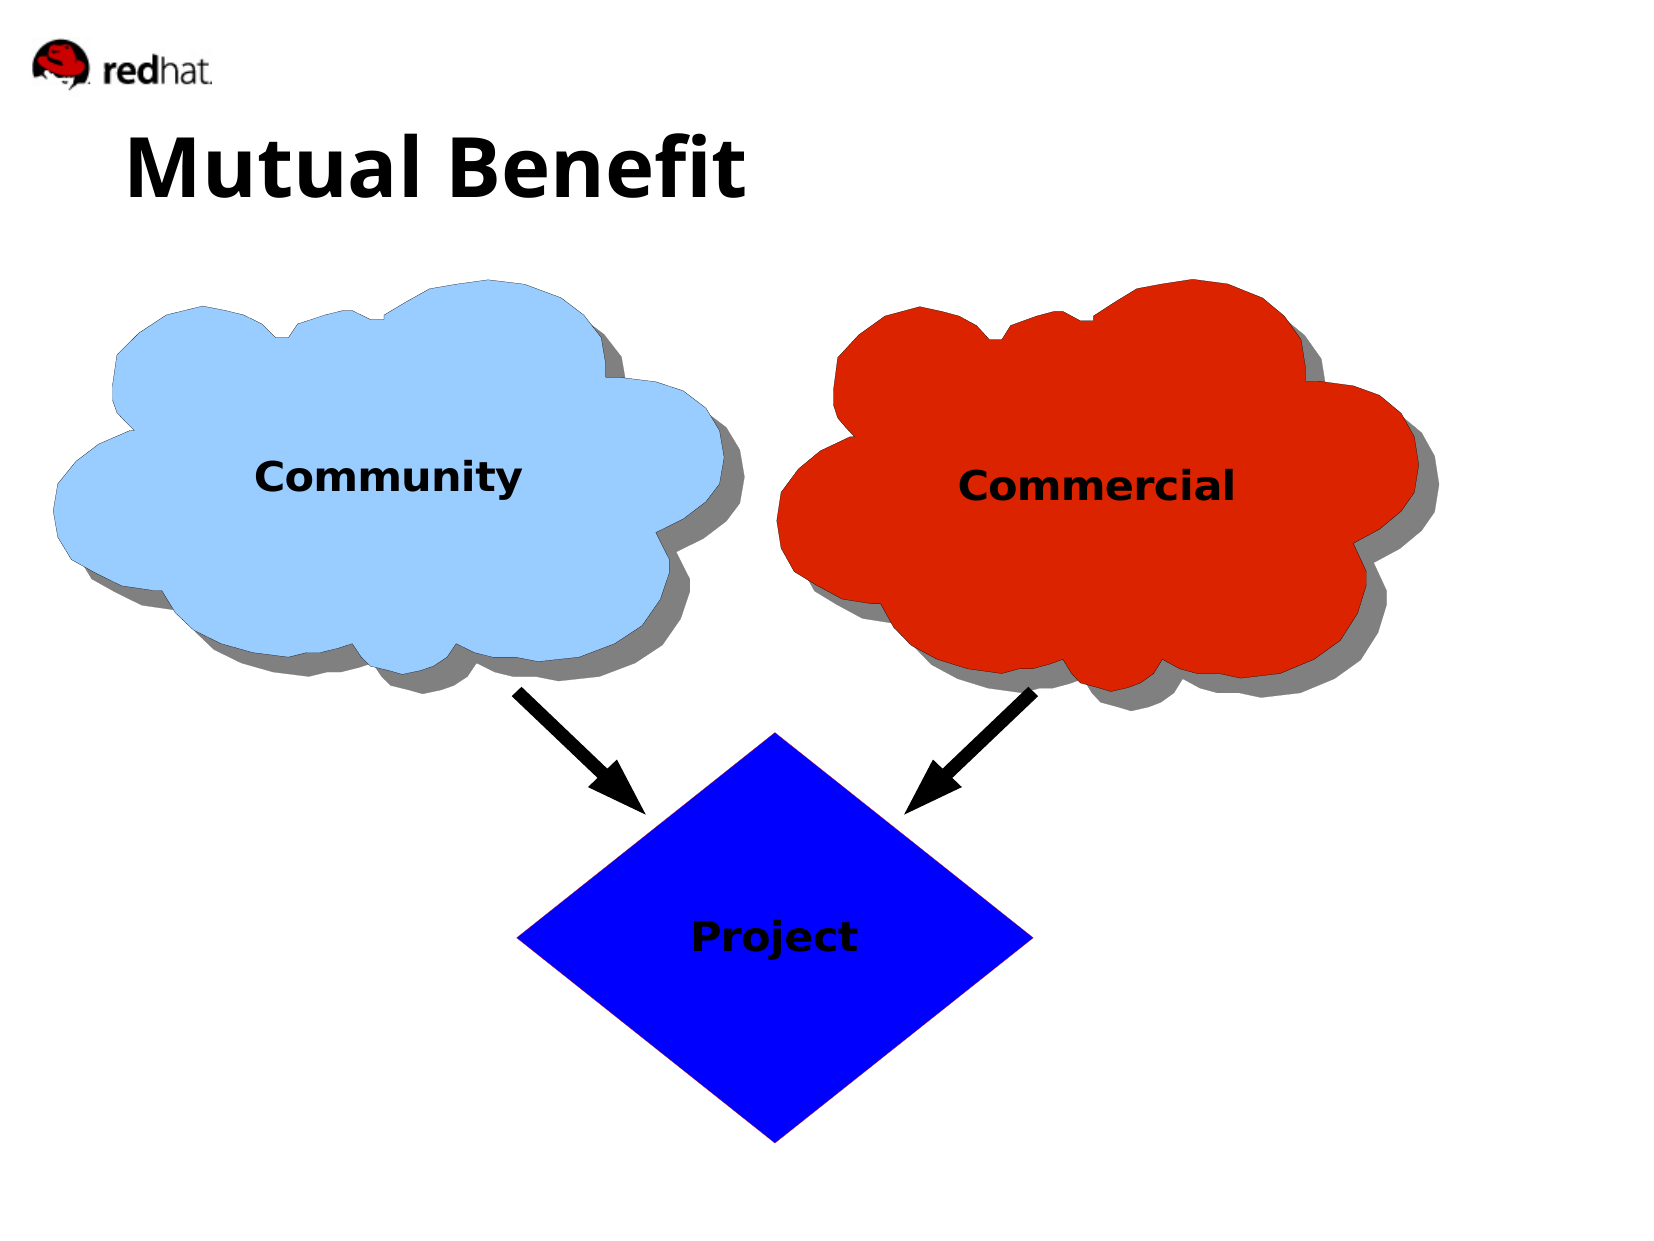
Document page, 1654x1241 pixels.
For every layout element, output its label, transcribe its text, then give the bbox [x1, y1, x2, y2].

picture [31, 37, 212, 98]
chart [0, 198, 1613, 1149]
title Mutual Benefit [123, 110, 1529, 198]
